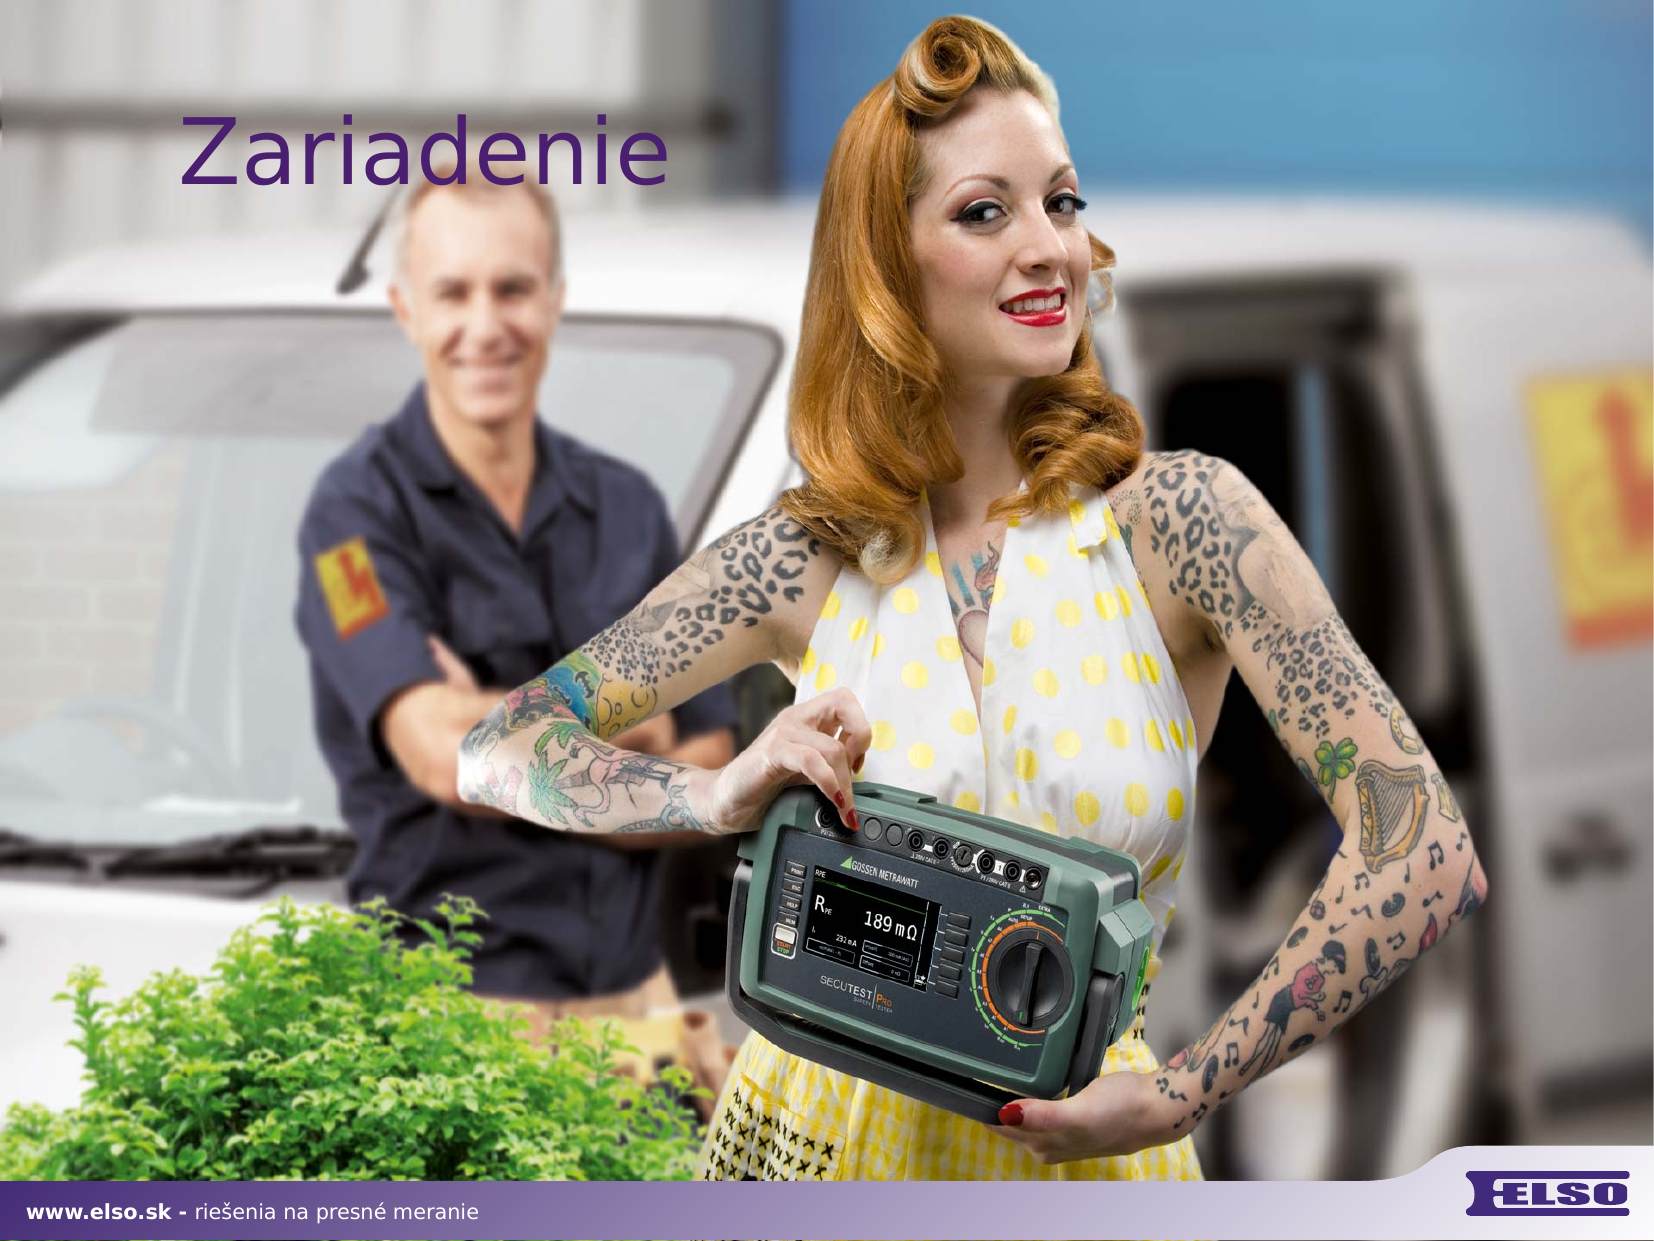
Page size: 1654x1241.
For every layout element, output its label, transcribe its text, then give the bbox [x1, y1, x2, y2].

picture [0, 0, 1654, 1181]
title Zariadenie [82, 49, 768, 257]
